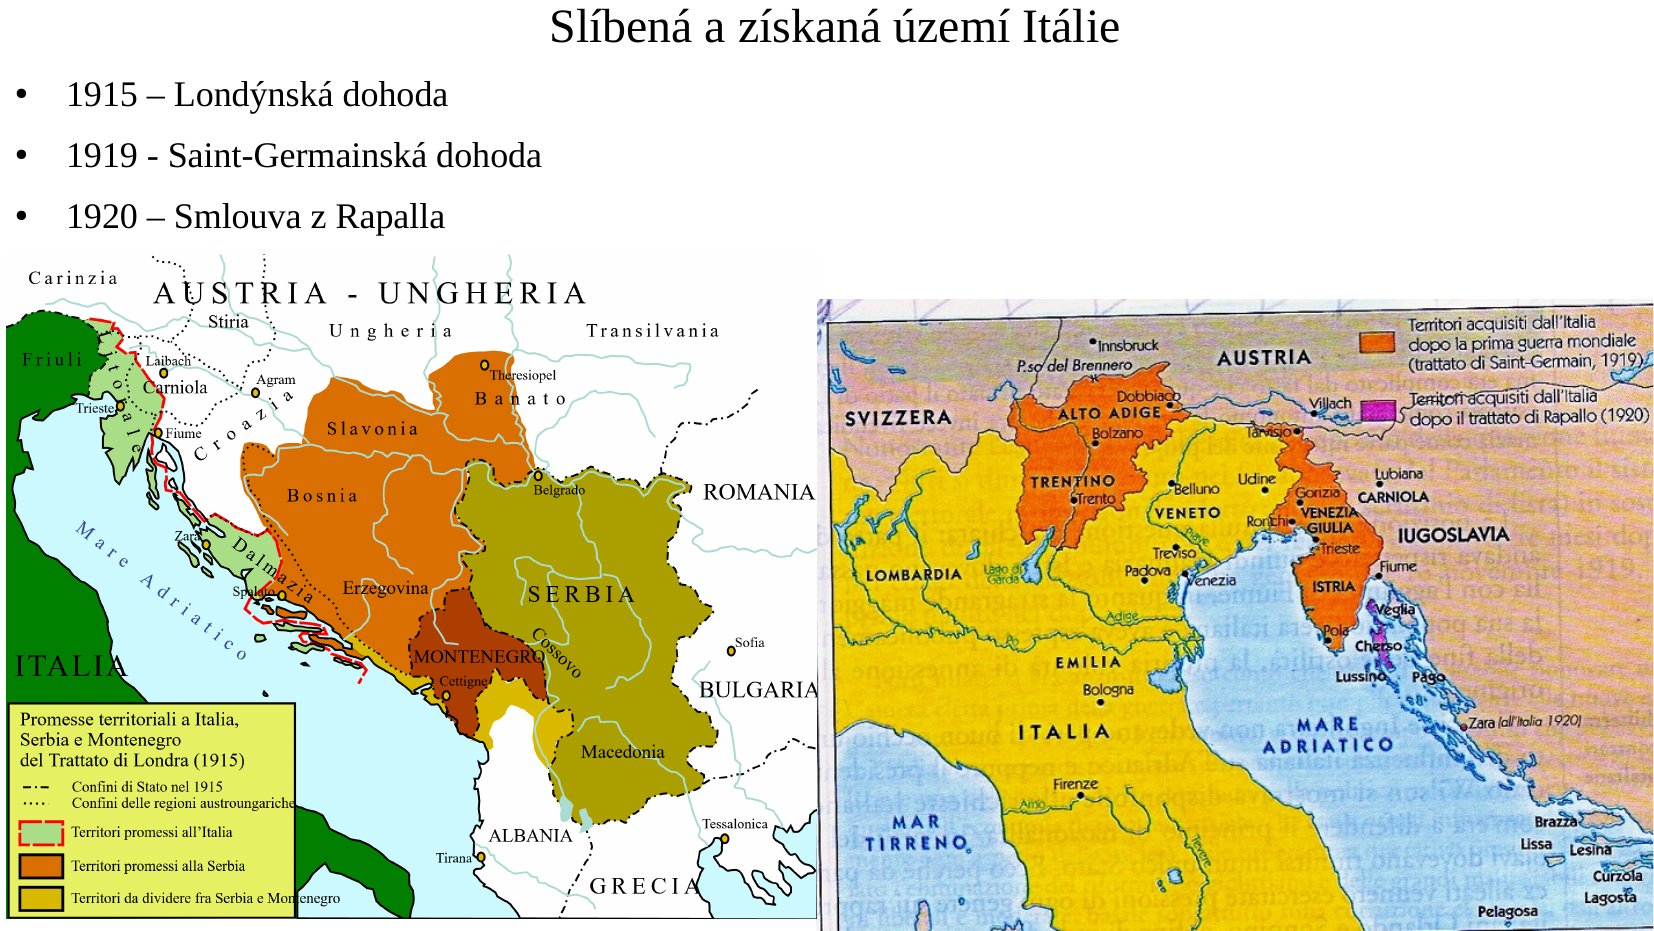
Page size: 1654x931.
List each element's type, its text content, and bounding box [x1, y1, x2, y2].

picture [6, 254, 1654, 931]
list Slíbená a získaná území Itálie 1915 – Londýnská dohoda 1919 - Saint-Germainská dohoda 1920 – Smlouva z Rapalla [15, 0, 1606, 241]
